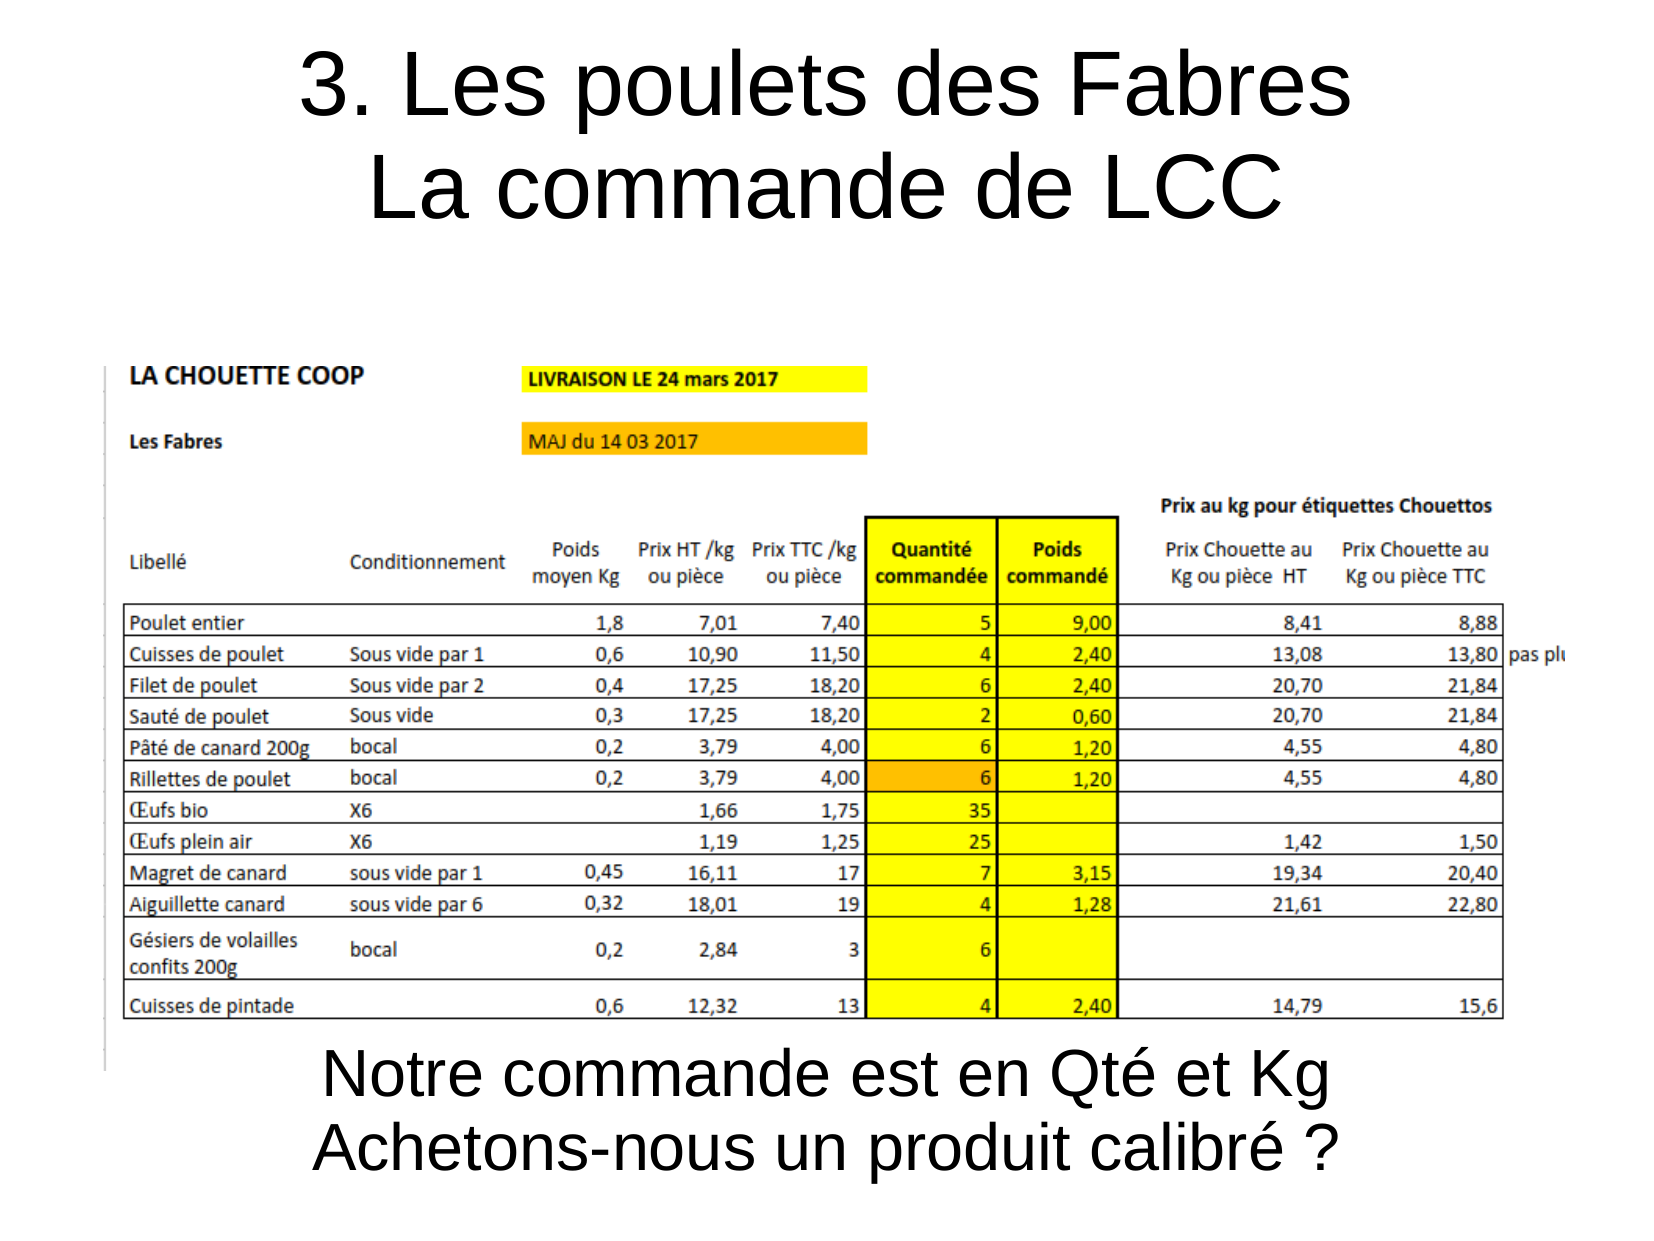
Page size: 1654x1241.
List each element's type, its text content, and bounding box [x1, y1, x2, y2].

text_box Notre commande est en Qté et Kg Achetons-nous un produit calibré ? [82, 1035, 1571, 1186]
picture [103, 366, 1565, 1035]
title 3. Les poulets des Fabres La commande de LCC [82, 31, 1571, 239]
